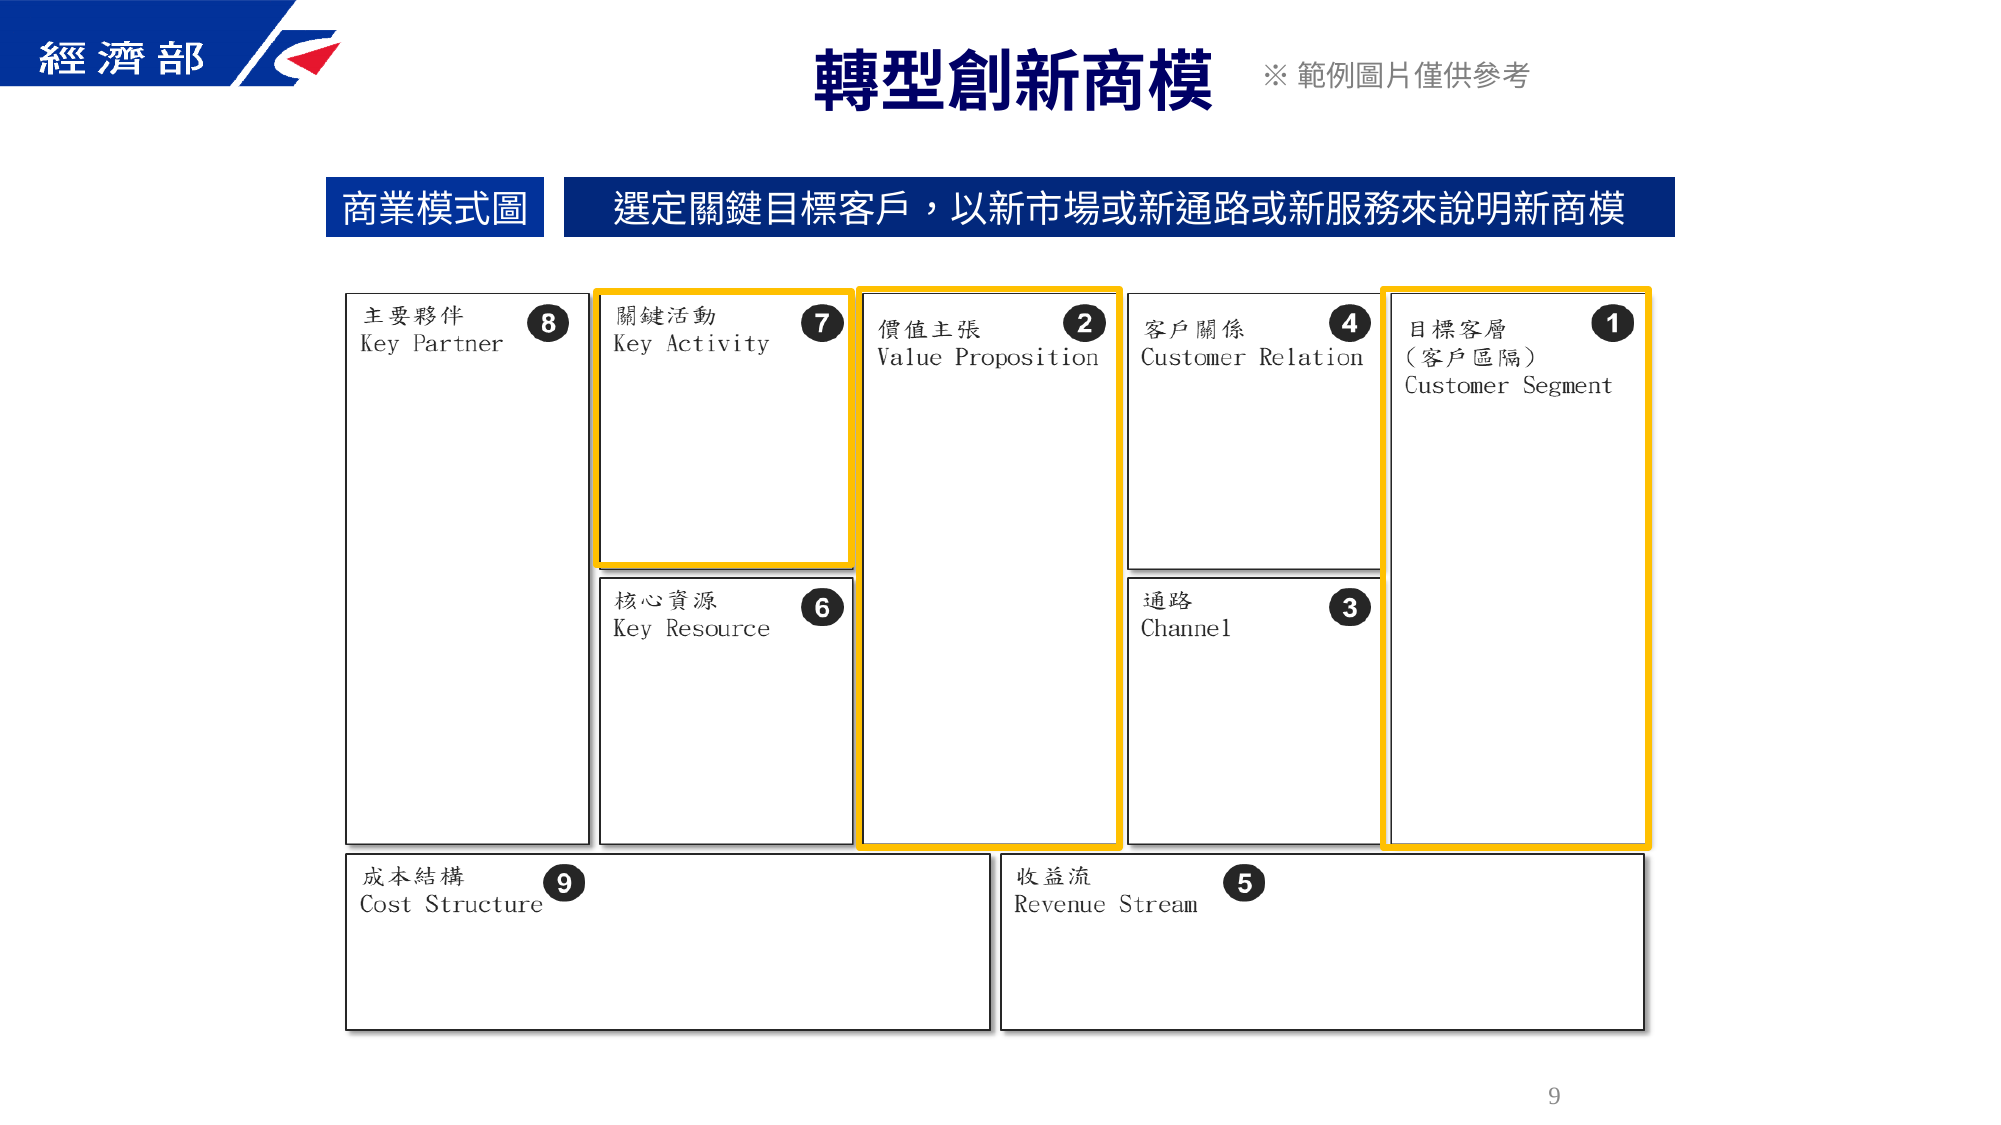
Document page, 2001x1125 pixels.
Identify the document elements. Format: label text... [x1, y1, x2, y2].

text_box 商業模式圖 [326, 177, 544, 237]
text_box 9 [1533, 1065, 2000, 1125]
text_box 轉型創新商模 [382, 30, 1647, 168]
picture [599, 295, 848, 562]
text_box 選定關鍵目標客戶，以新市場或新通路或新服務來說明新商模 [564, 177, 1675, 237]
picture [862, 292, 1116, 844]
text_box ※範例圖片僅供參考 [1191, 50, 1601, 100]
picture [341, 289, 1659, 1041]
picture [1386, 292, 1645, 844]
